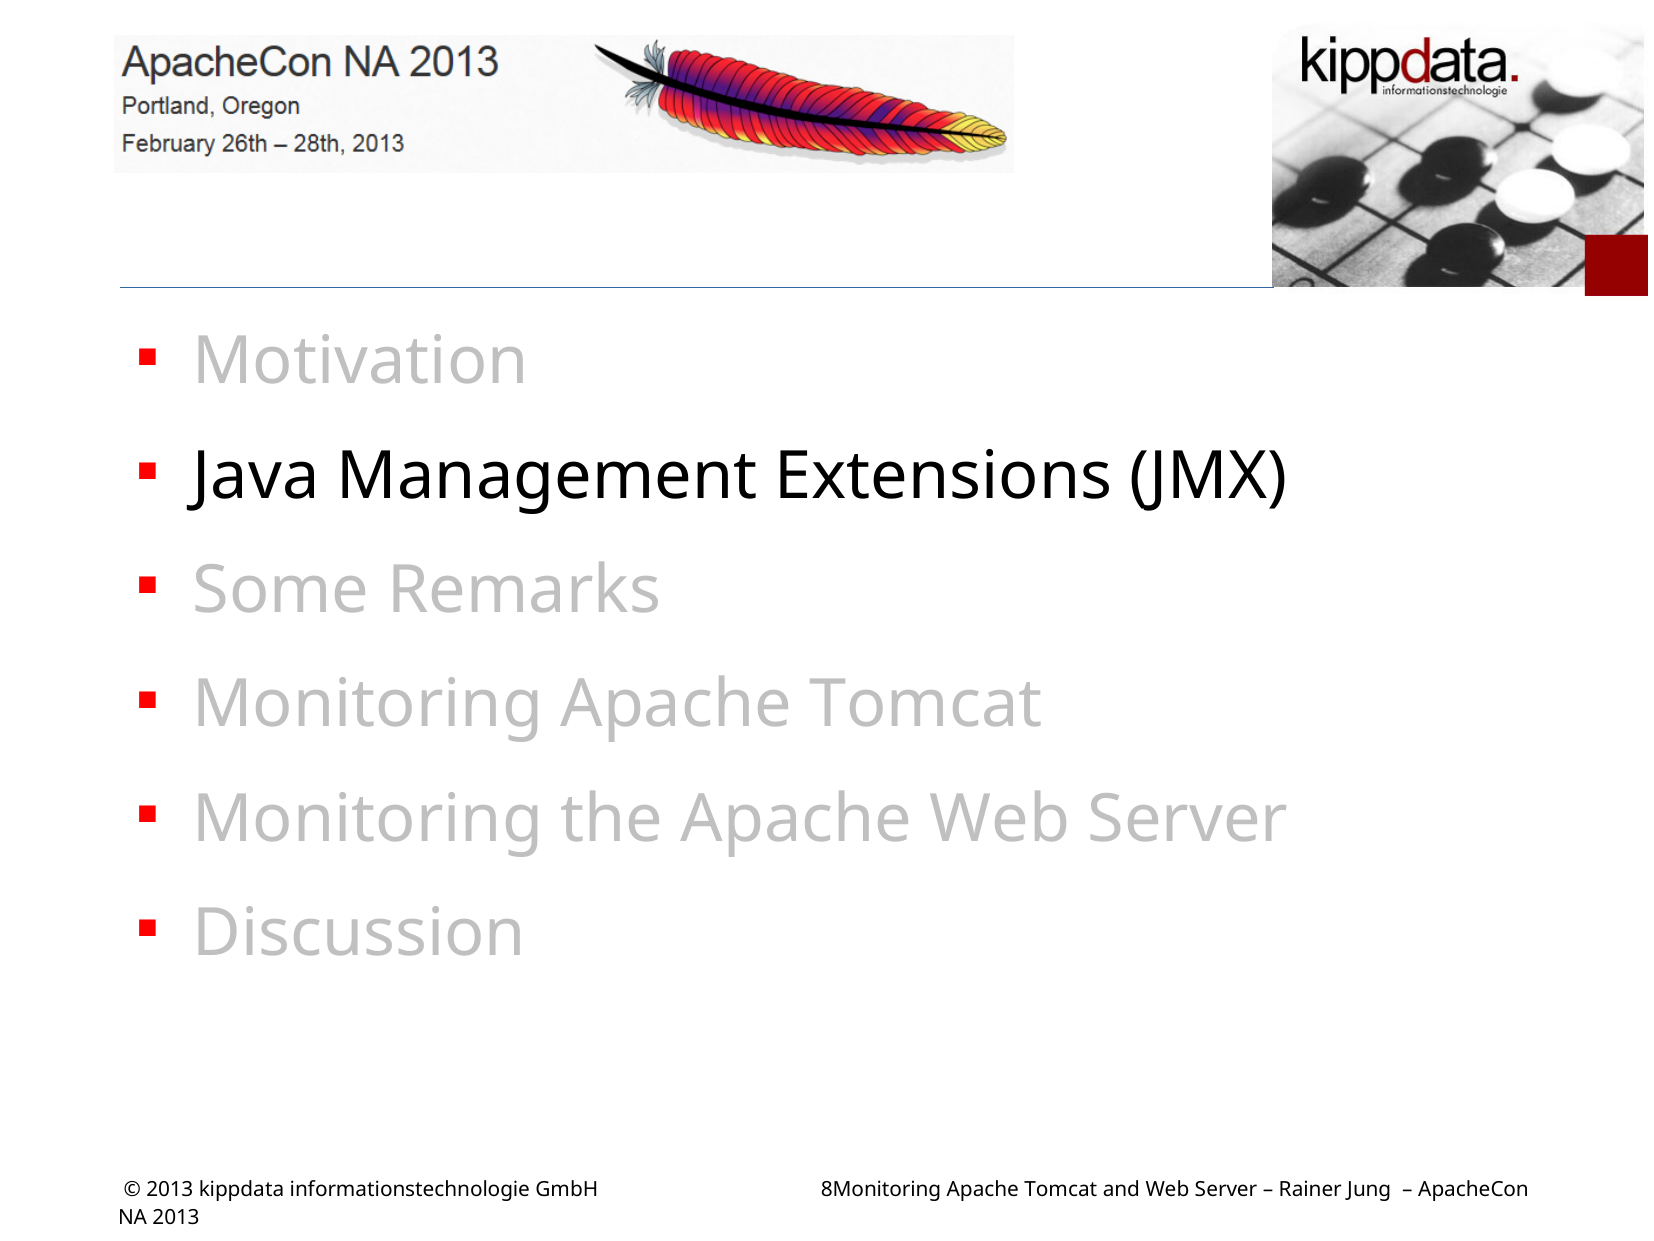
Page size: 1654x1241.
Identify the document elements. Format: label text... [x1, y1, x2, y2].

picture [1272, 5, 1648, 302]
picture [114, 35, 1014, 173]
list Motivation Java Management Extensions (JMX) Some Remarks Monitoring Apache Tomcat Monitoring the Apache Web Server Discussion [121, 312, 1534, 904]
